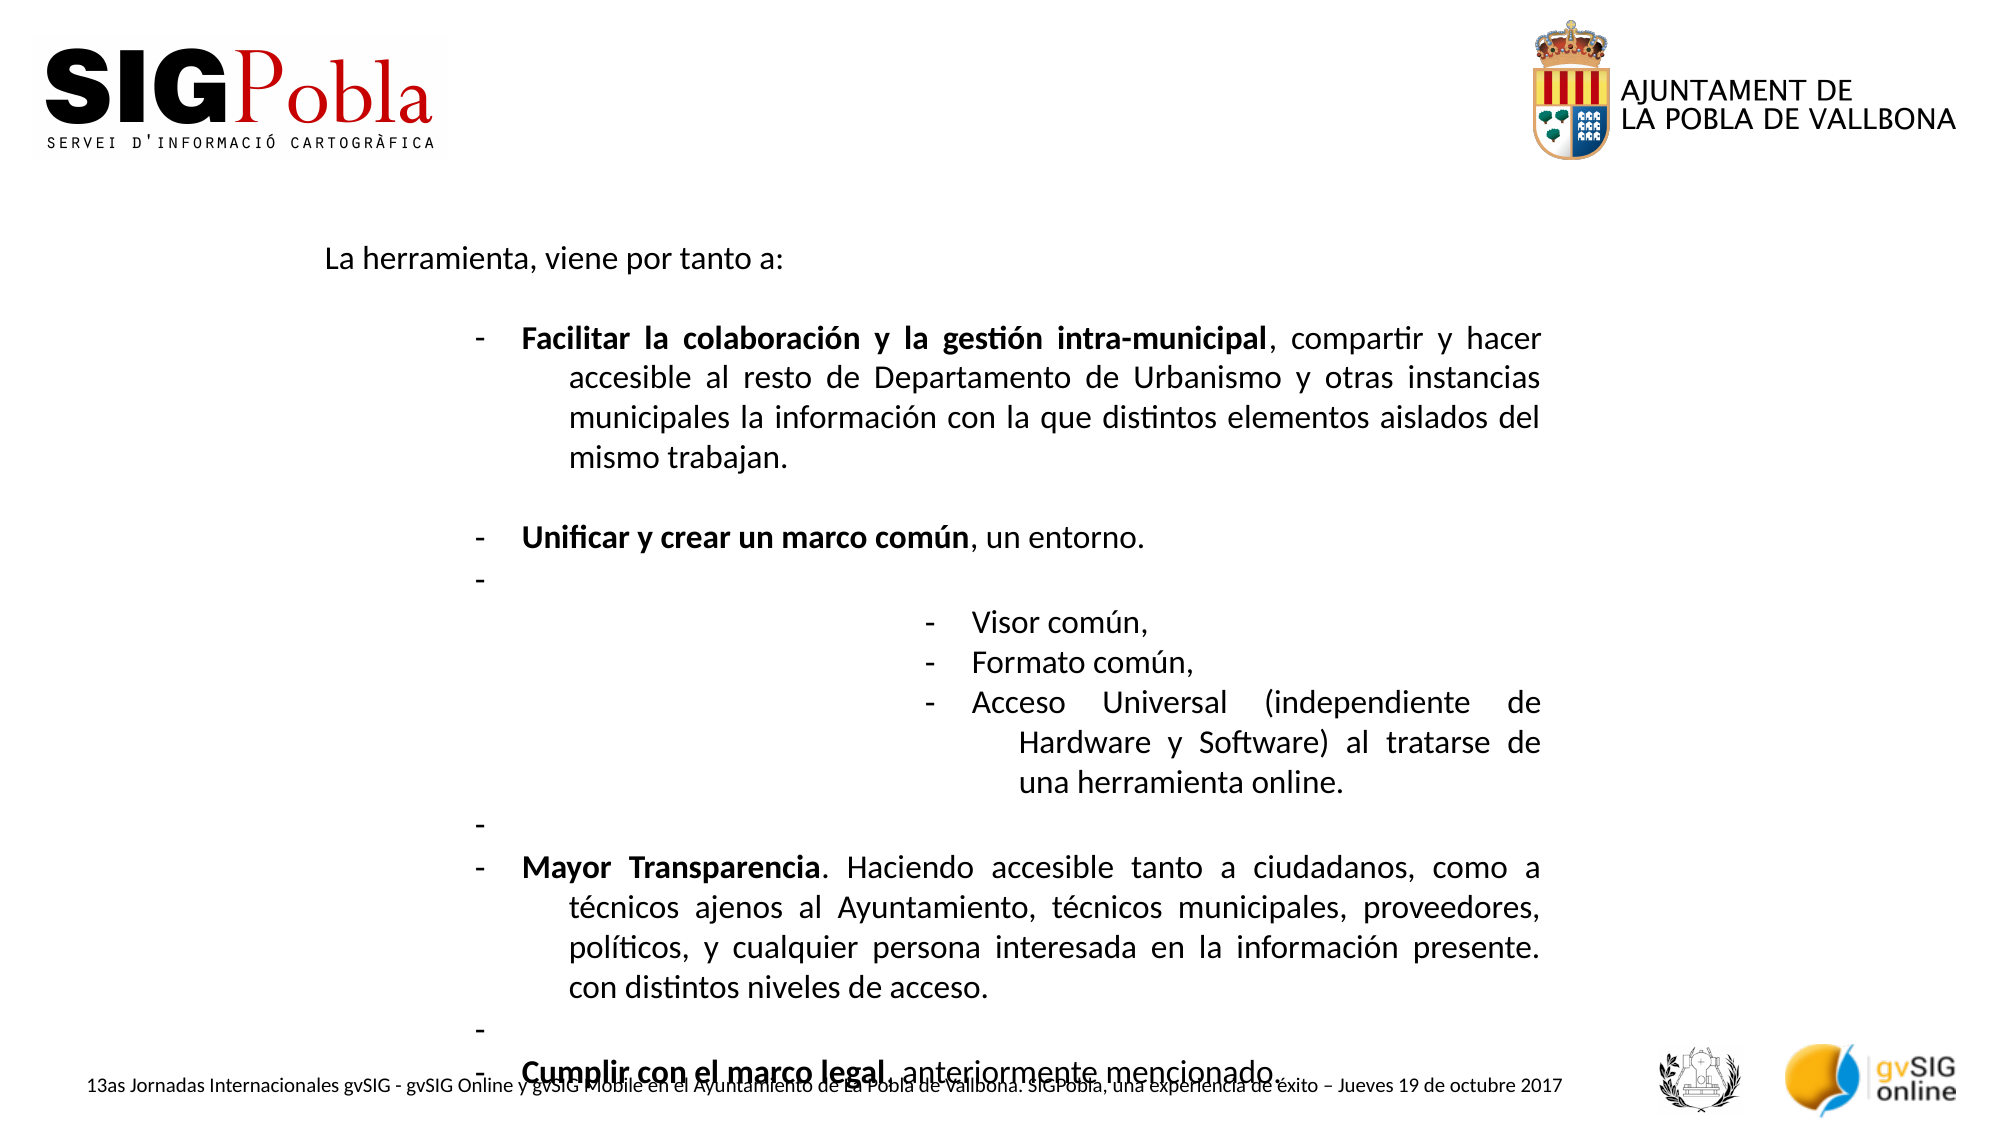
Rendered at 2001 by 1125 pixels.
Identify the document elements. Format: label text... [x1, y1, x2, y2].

text_box La herramienta, viene por tanto a: Facilitar la colaboración y la gestión intra-municipal, compartir y hacer accesible al resto de Departamento de Urbanismo y otras instancias municipales la información con la que distintos elementos aislados del mismo trabajan. Unificar y crear un marco común, un entorno. Visor común, Formato común, Acceso Universal (independiente de Hardware y Software) al tratarse de una herramienta online. Mayor Transparencia. Haciendo accesible tanto a ciudadanos, como a técnicos ajenos al Ayuntamiento, técnicos municipales, proveedores, políticos, y cualquier persona interesada en la información presente. con distintos niveles de acceso. Cumplir con el marco legal, anteriormente mencionado. [310, 228, 1558, 981]
picture [1656, 1044, 1745, 1117]
picture [1533, 20, 1956, 161]
text_box 13as Jornadas Internacionales gvSIG - gvSIG Online y gvSIG Mobile en el Ayuntamiento de La Pobla de Vallbona. SIGPobla, una experiencia de éxito – Jueves 19 de octubre 2017 [71, 1063, 1593, 1105]
picture [1785, 1044, 1956, 1118]
picture [32, 35, 449, 161]
